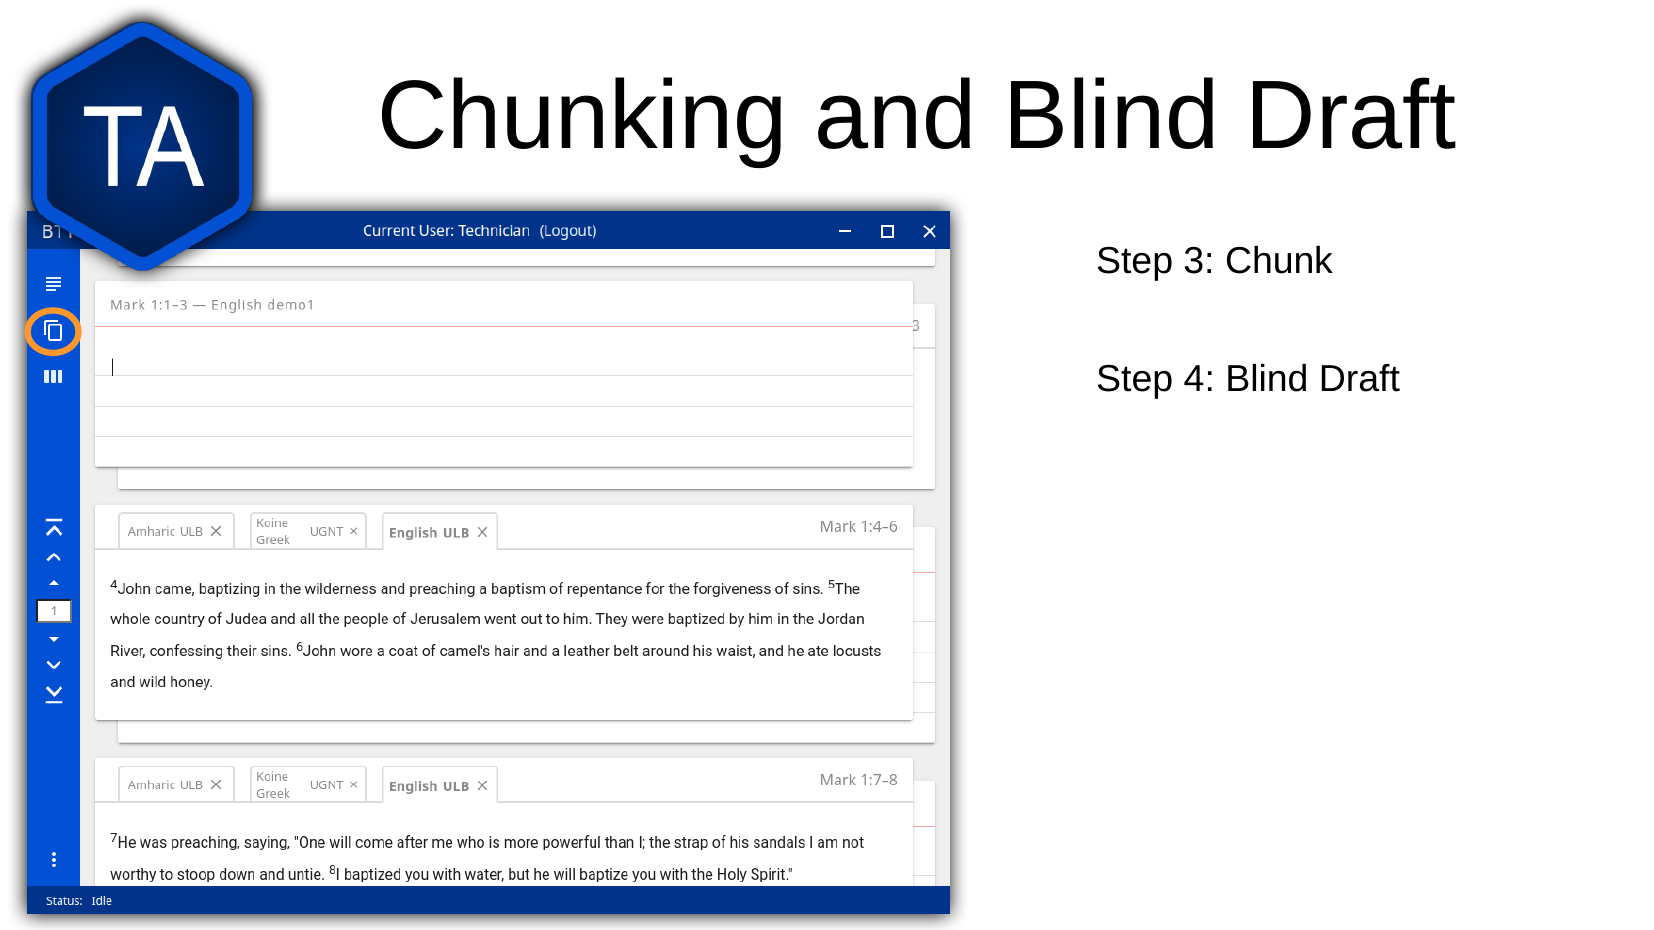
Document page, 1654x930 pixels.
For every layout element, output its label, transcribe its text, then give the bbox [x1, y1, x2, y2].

text_box Step 3: Chunk [1081, 231, 1479, 289]
text_box Step 4: Blind Draft [1081, 349, 1479, 407]
picture [5, 9, 950, 914]
picture [31, 314, 75, 349]
title Chunking and Blind Draft [297, 37, 1571, 193]
